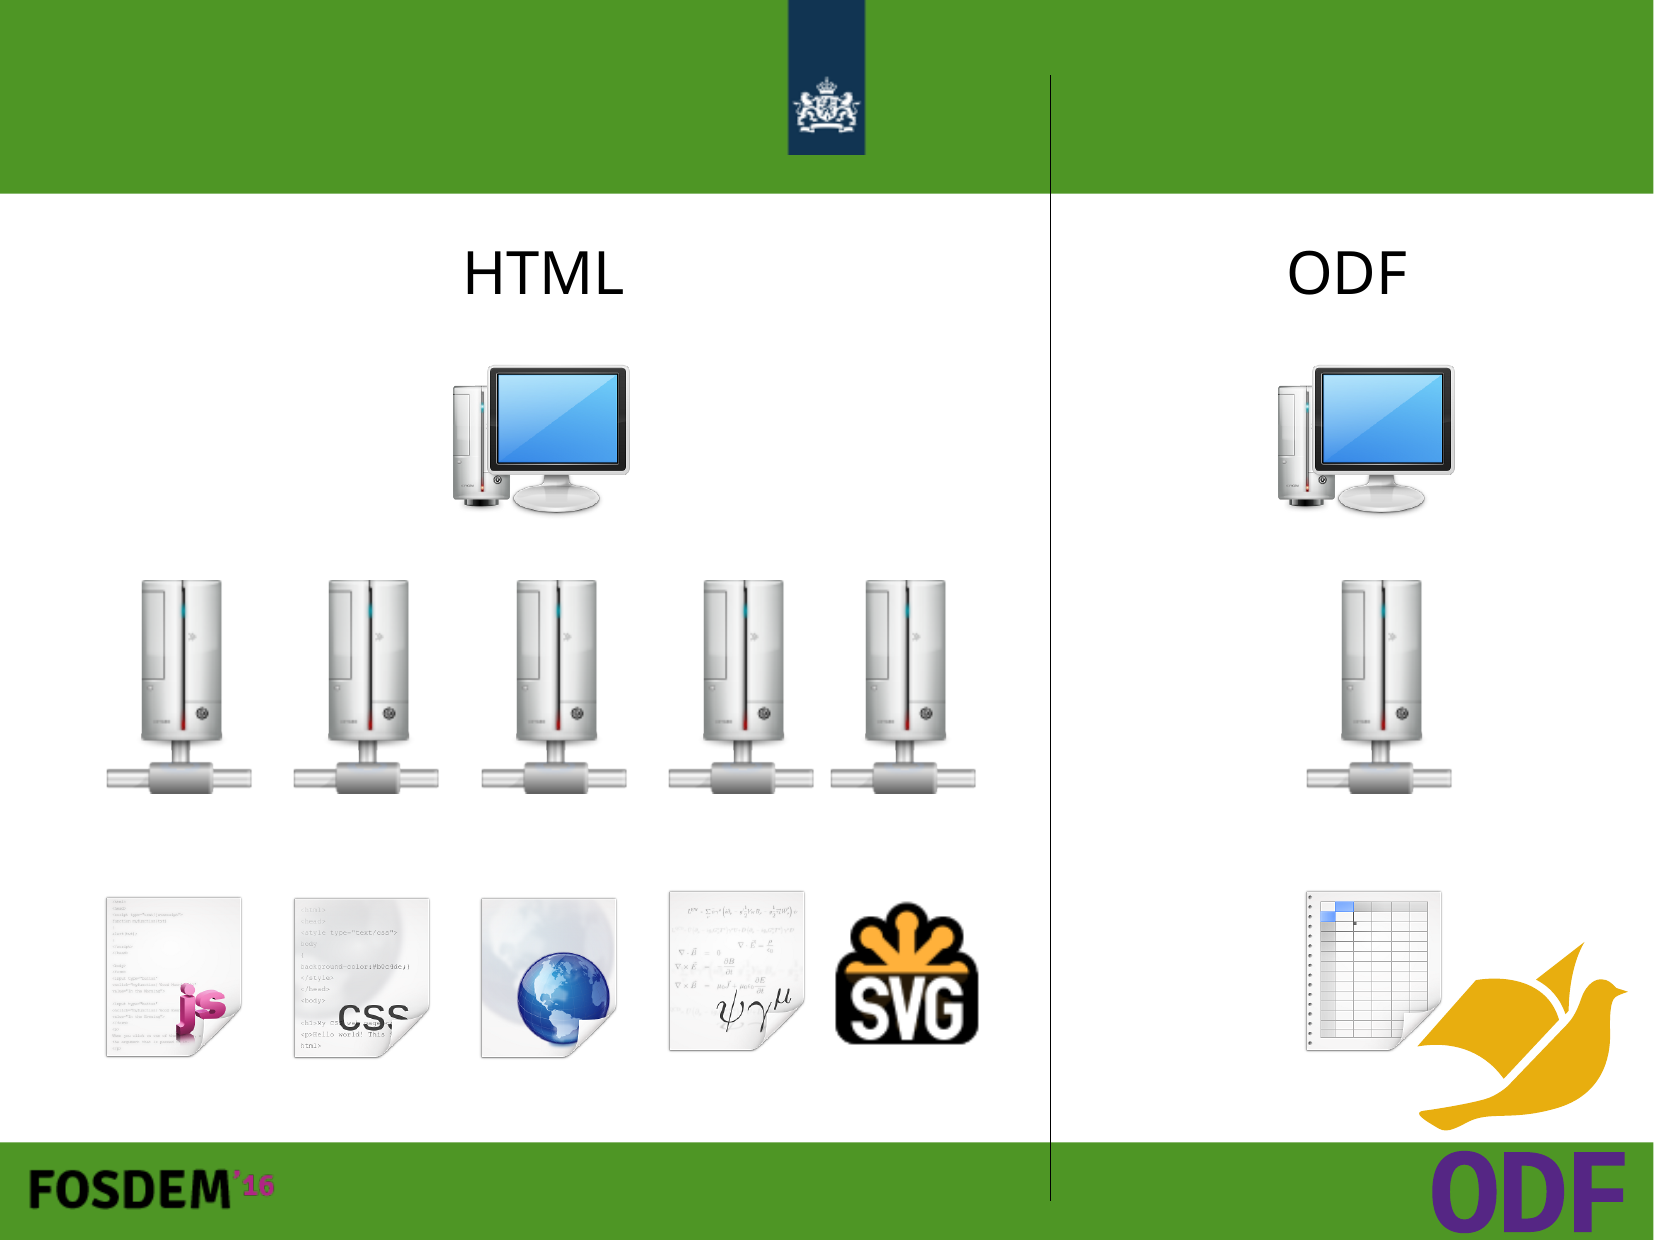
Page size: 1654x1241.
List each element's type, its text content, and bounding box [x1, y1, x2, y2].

picture [1282, 880, 1463, 1061]
picture [832, 898, 983, 1049]
title HTML [462, 167, 629, 347]
title ODF [1286, 167, 1414, 347]
picture [1275, 347, 1456, 528]
picture [1275, 580, 1489, 794]
picture [457, 887, 638, 1069]
picture [22, 1142, 343, 1232]
picture [0, 0, 1654, 155]
picture [75, 580, 1013, 794]
picture [450, 347, 631, 528]
picture [82, 886, 263, 1067]
picture [645, 880, 826, 1061]
picture [270, 887, 451, 1069]
